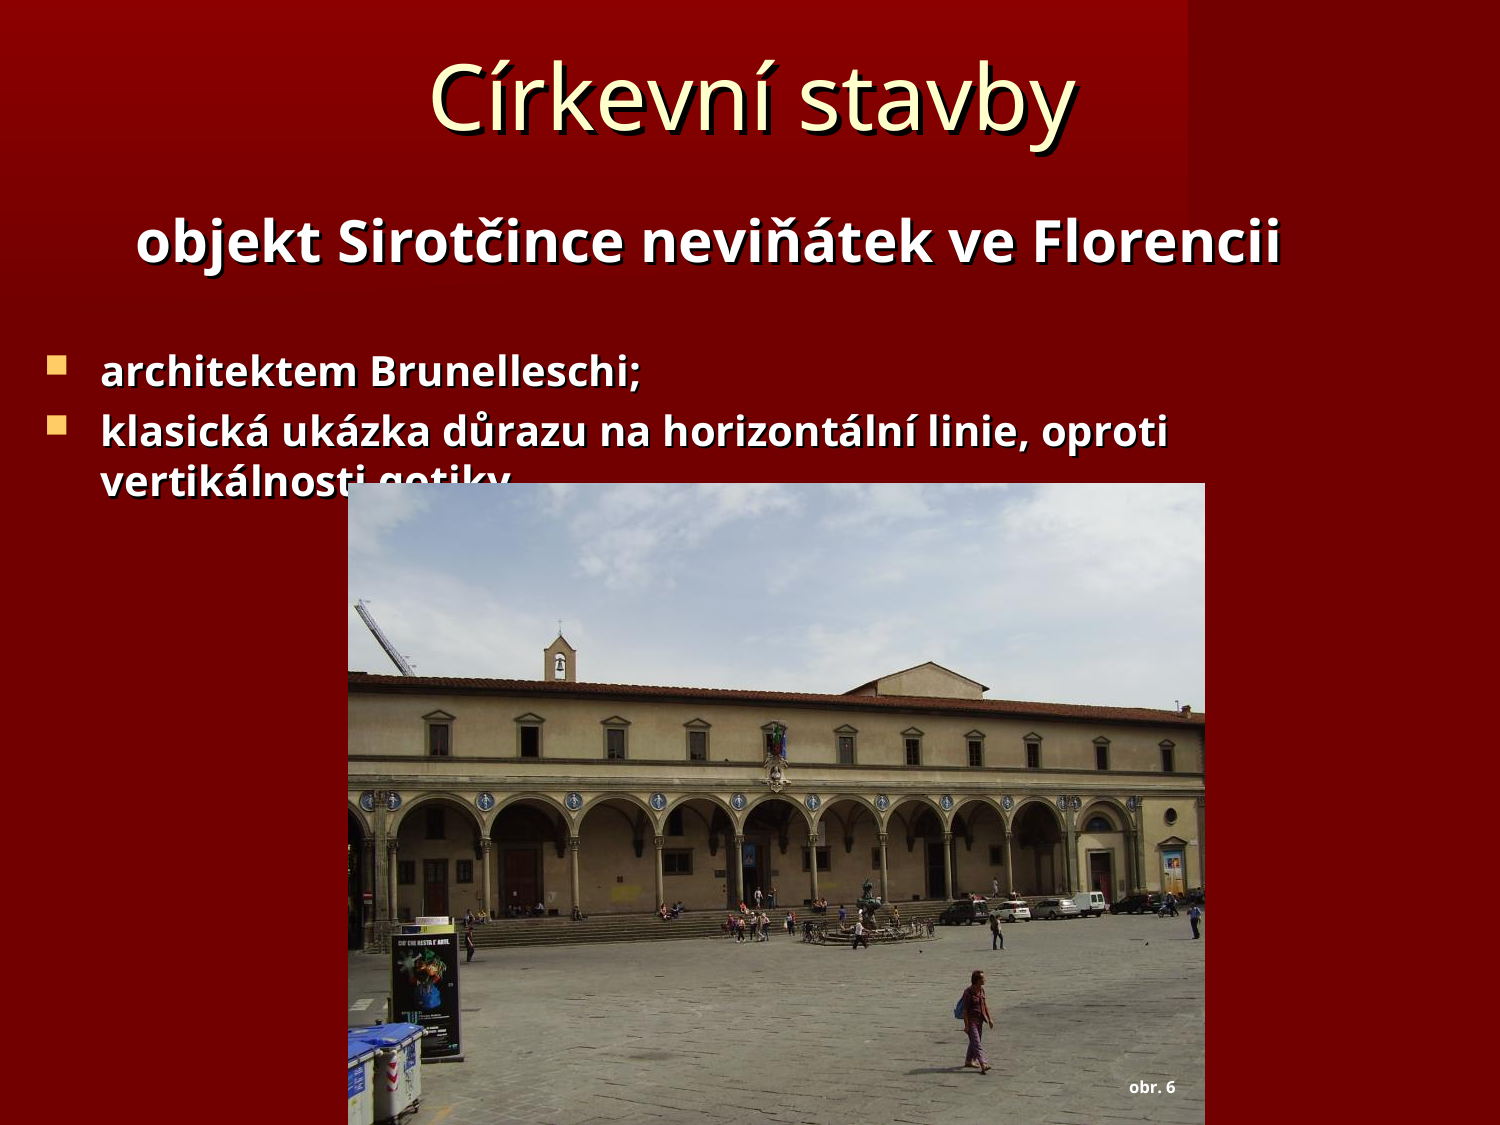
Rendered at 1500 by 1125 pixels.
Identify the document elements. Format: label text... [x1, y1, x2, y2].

text_box obr. 6 [1114, 1069, 1191, 1106]
text_box [348, 483, 1205, 1125]
title Církevní stavby [76, 0, 1427, 188]
list objekt Sirotčince neviňátek ve Florencii architektem Brunelleschi; klasická ukázka důrazu na horizontální linie, oproti vertikálnosti gotiky. [29, 196, 1459, 563]
